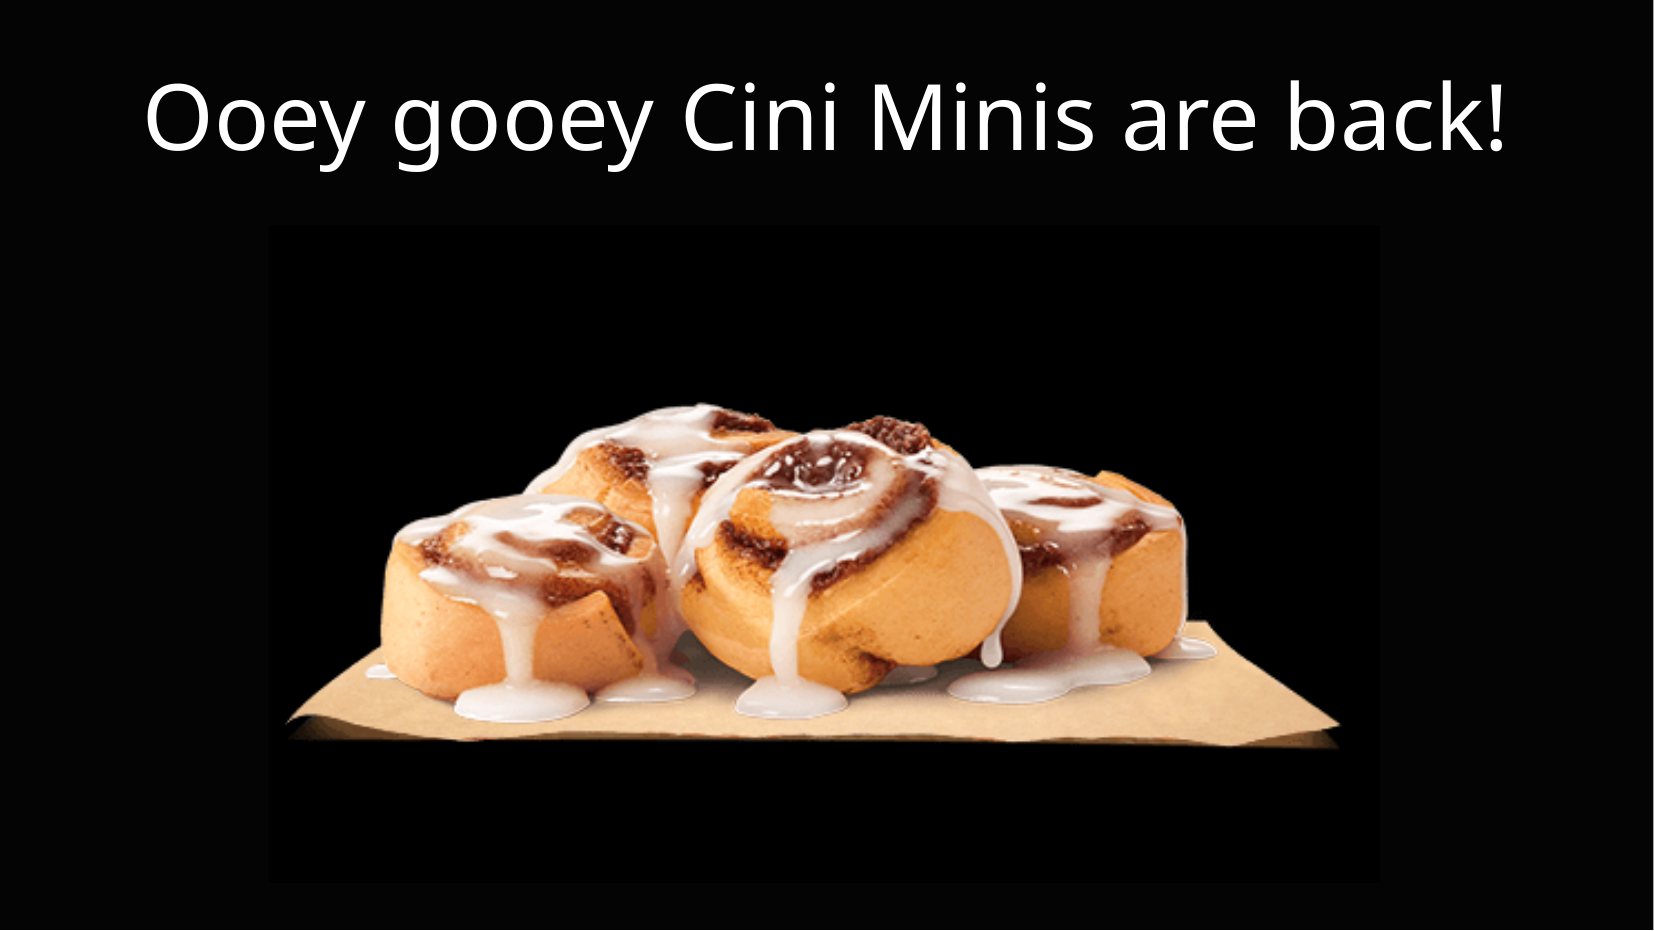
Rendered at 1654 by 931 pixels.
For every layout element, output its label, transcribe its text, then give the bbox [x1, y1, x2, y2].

title Ooey gooey Cini Minis are back! [82, 37, 1571, 193]
picture [268, 225, 1381, 883]
